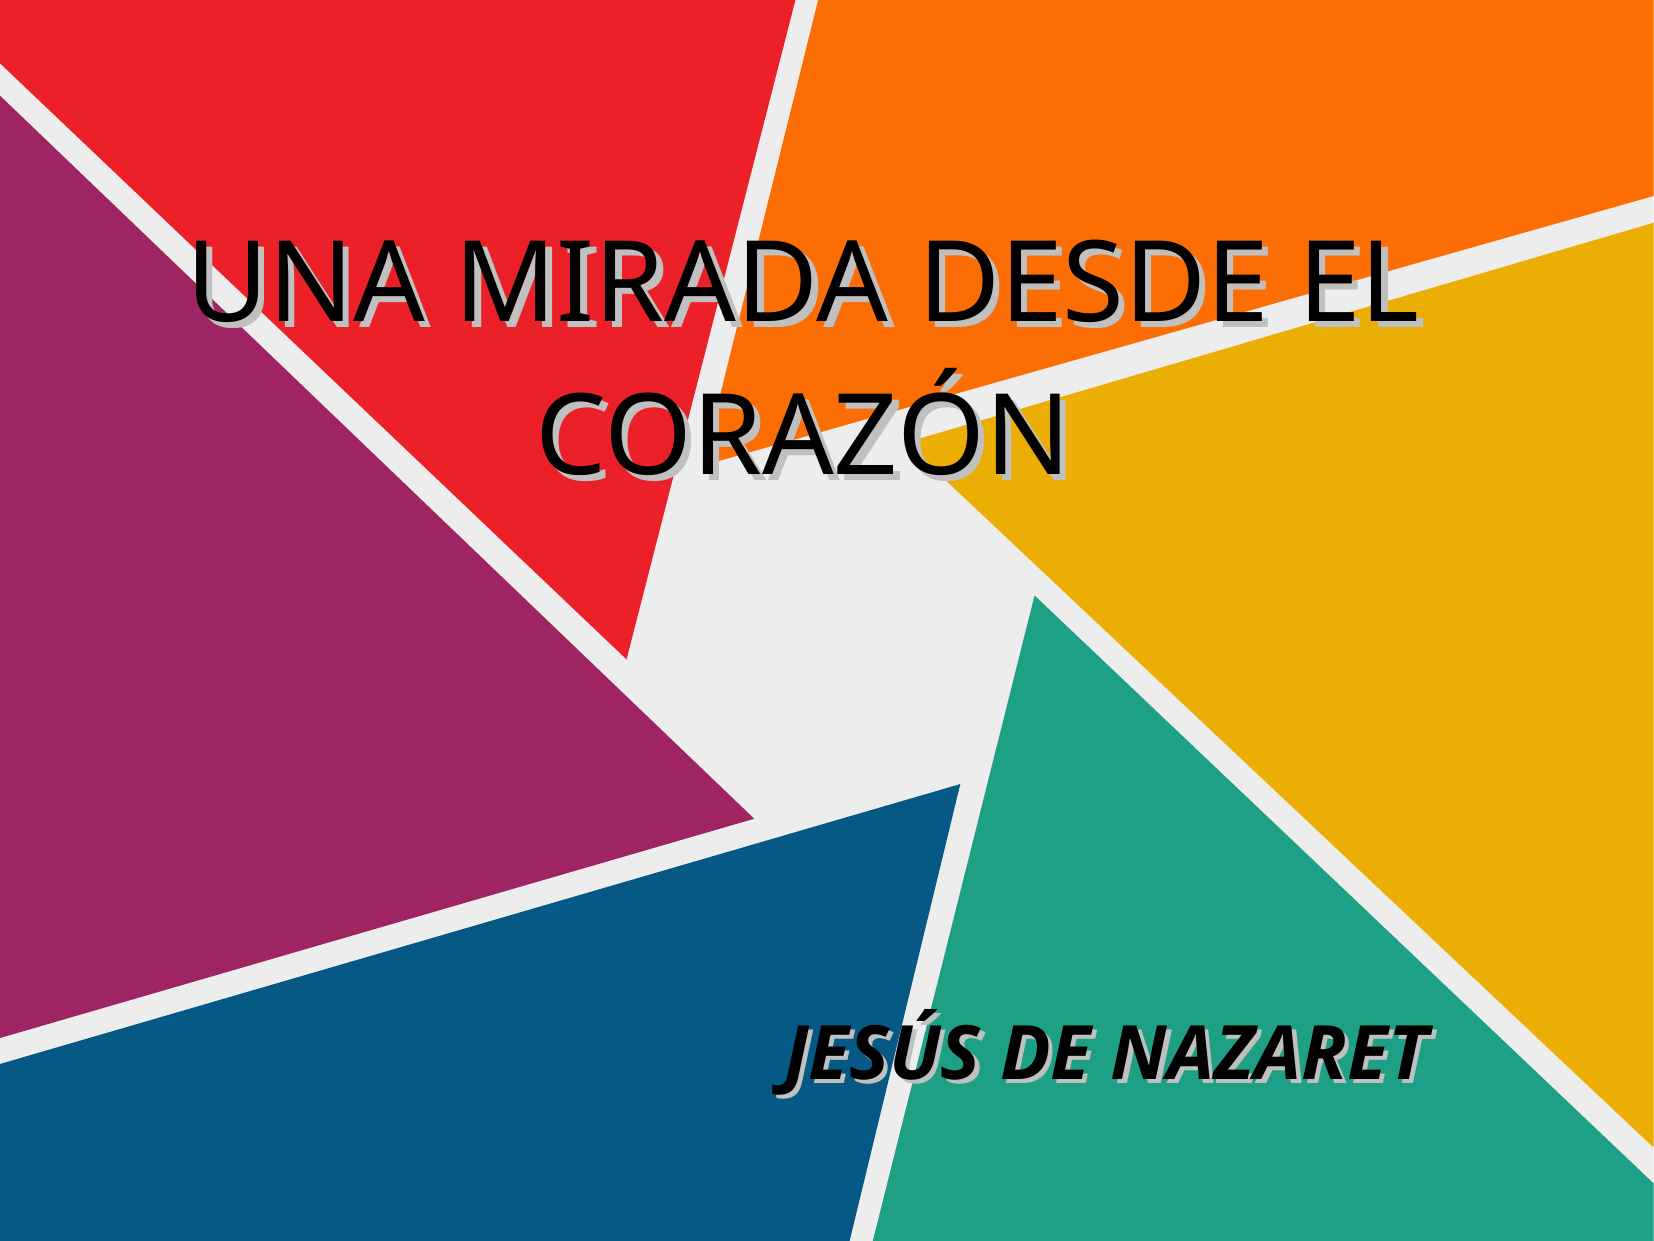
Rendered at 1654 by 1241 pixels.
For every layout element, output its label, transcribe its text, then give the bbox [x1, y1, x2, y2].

title UNA MIRADA DESDE EL CORAZÓN [59, 59, 1548, 650]
subtitle JESÚS DE NAZARET [602, 895, 1630, 1205]
